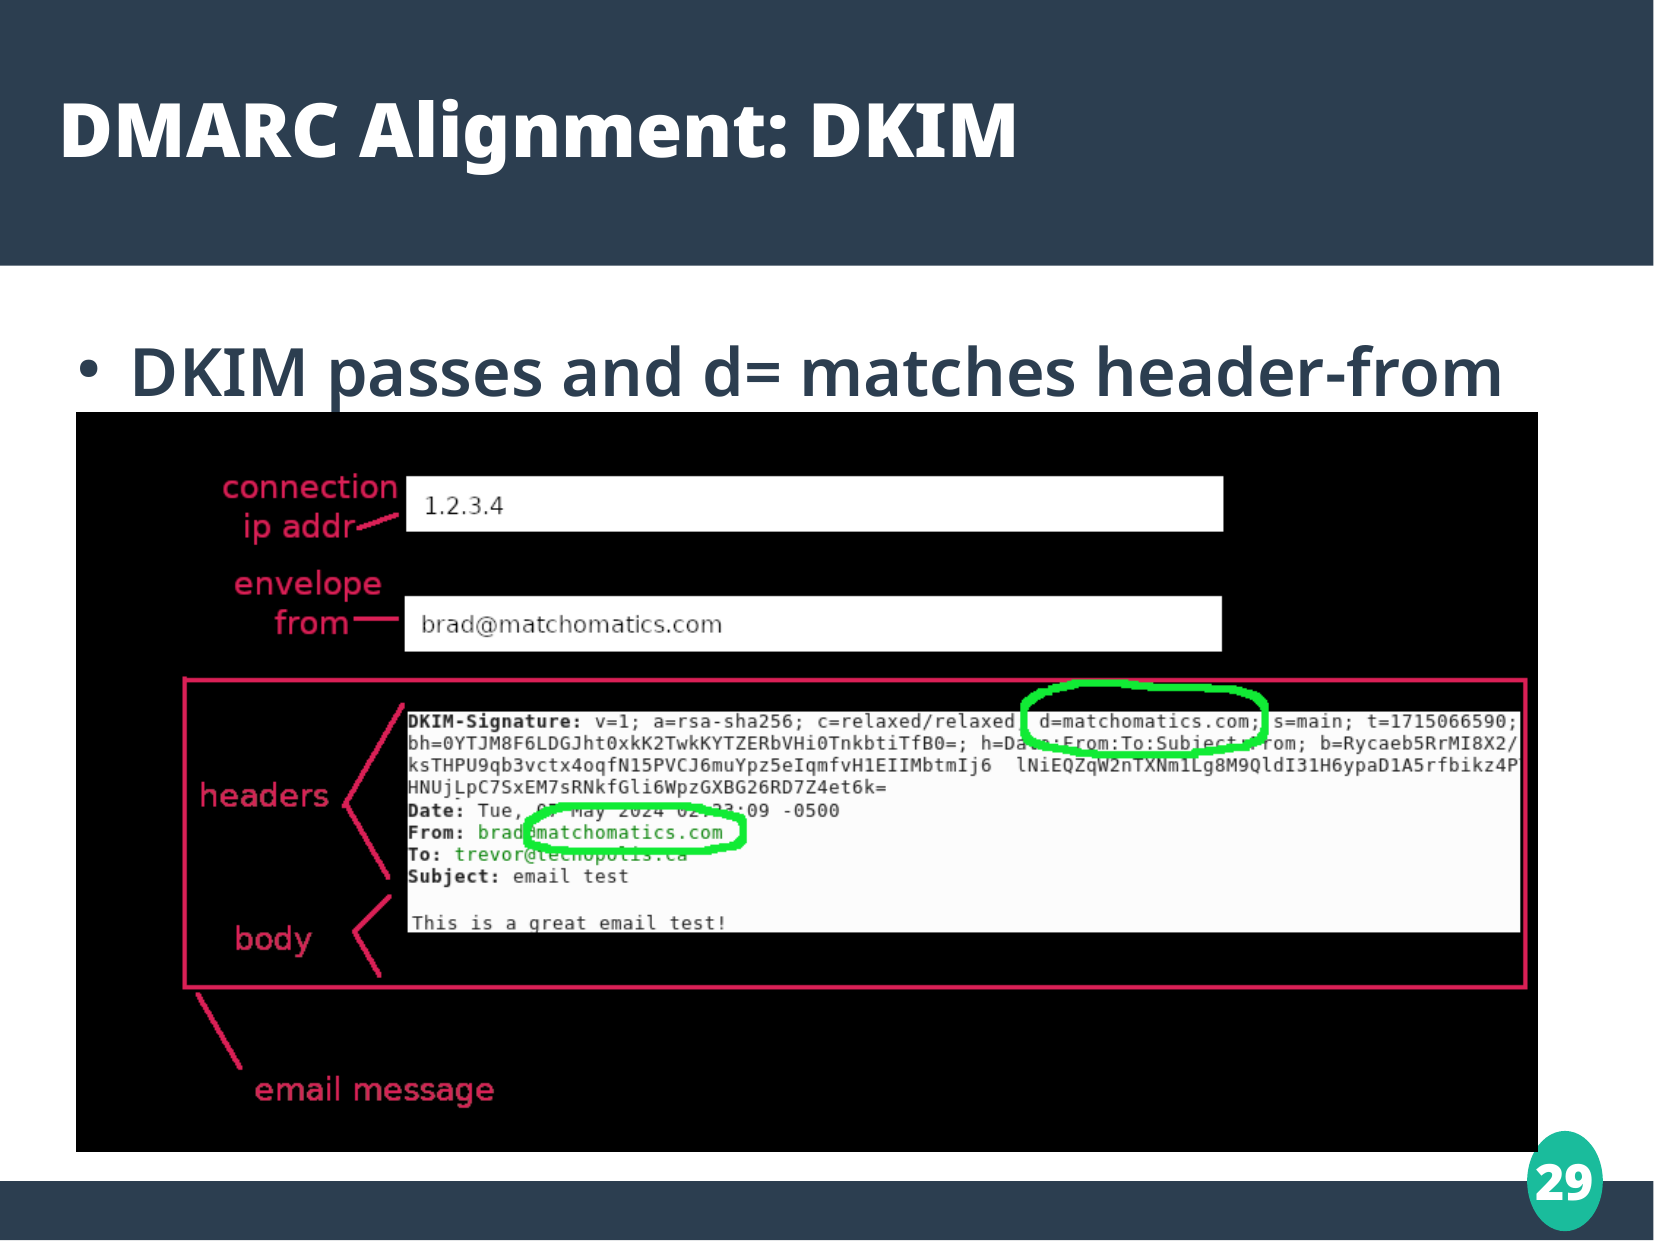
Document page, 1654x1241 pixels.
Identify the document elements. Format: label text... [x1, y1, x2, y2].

list DKIM passes and d= matches header-from [59, 324, 1595, 1152]
picture [76, 412, 1538, 1152]
title DMARC Alignment: DKIM [59, 49, 1595, 207]
